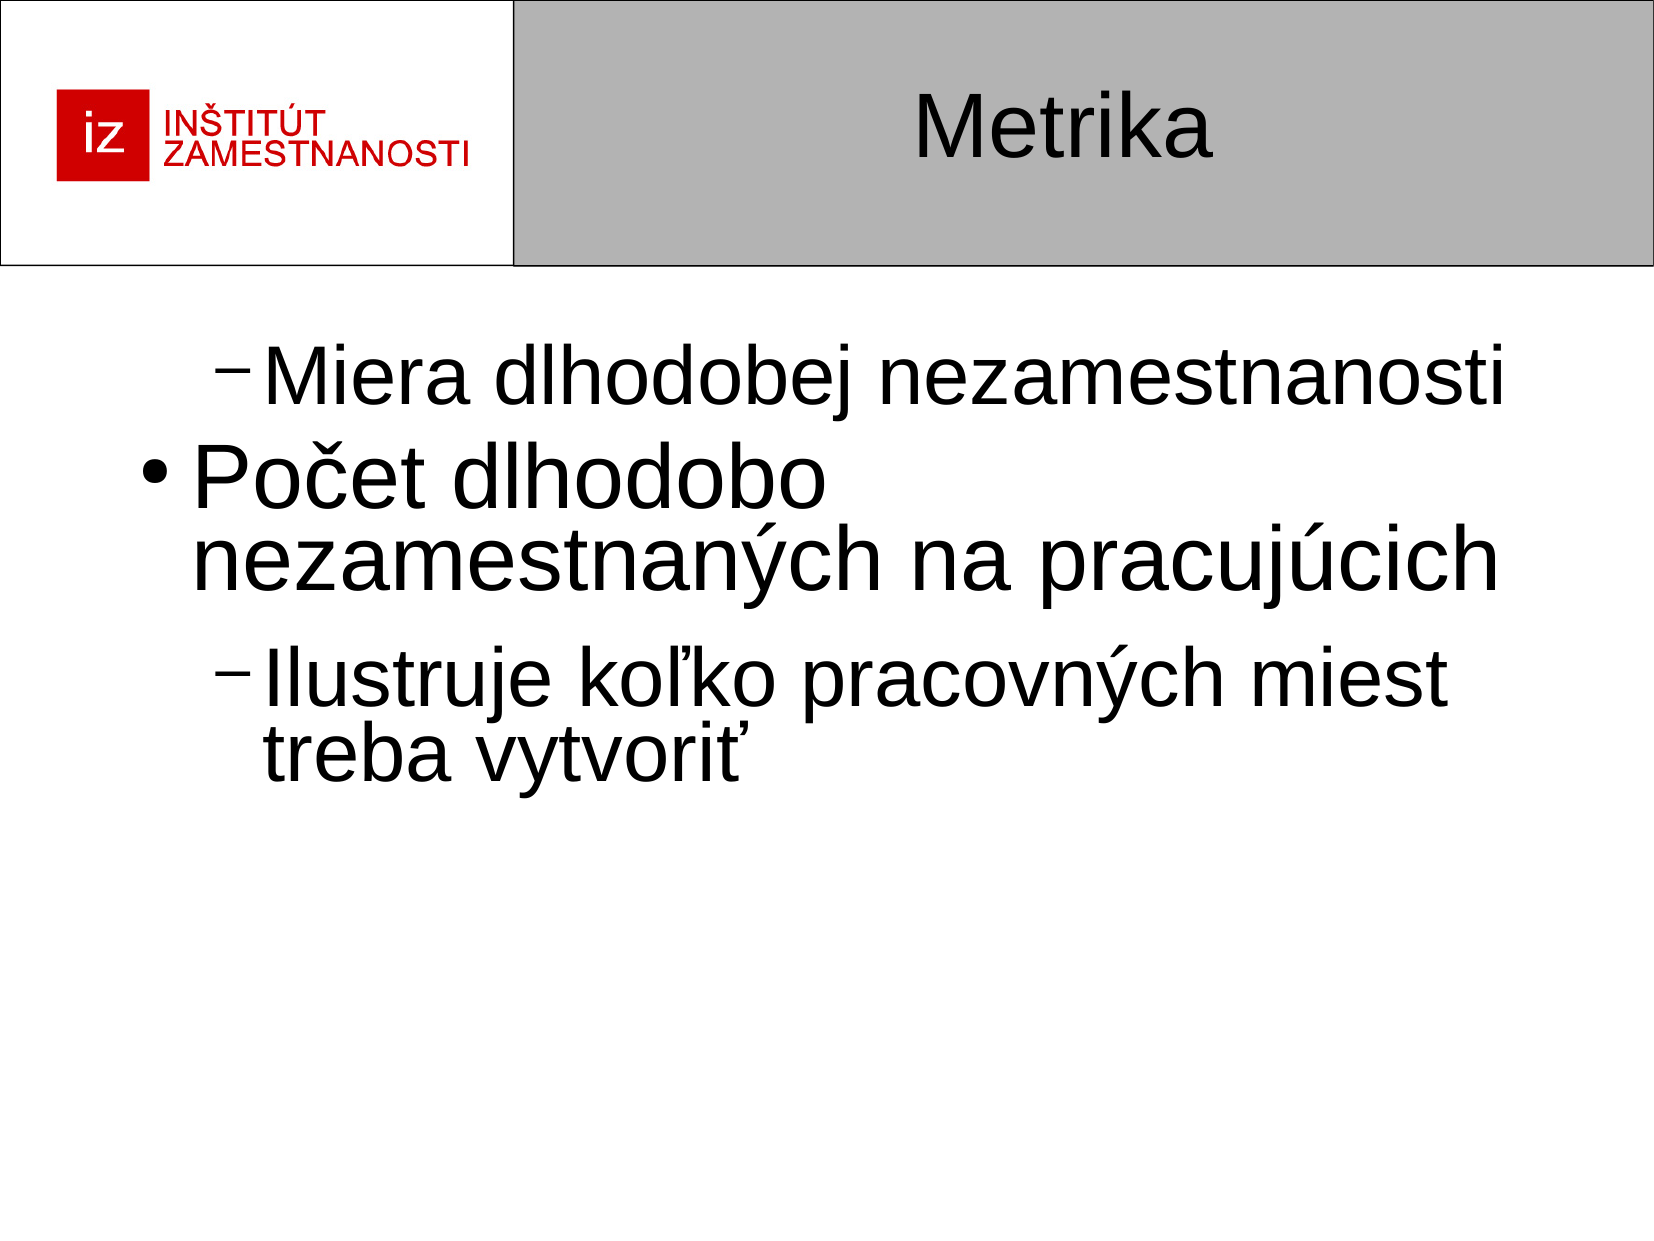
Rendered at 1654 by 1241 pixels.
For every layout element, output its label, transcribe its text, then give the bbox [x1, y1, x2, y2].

title Metrika [561, 29, 1565, 237]
picture [5, 8, 512, 257]
list Miera dlhodobej nezamestnanosti Počet dlhodobo nezamestnaných na pracujúcich Ilustruje koľko pracovných miest treba vytvoriť [121, 344, 1533, 1126]
